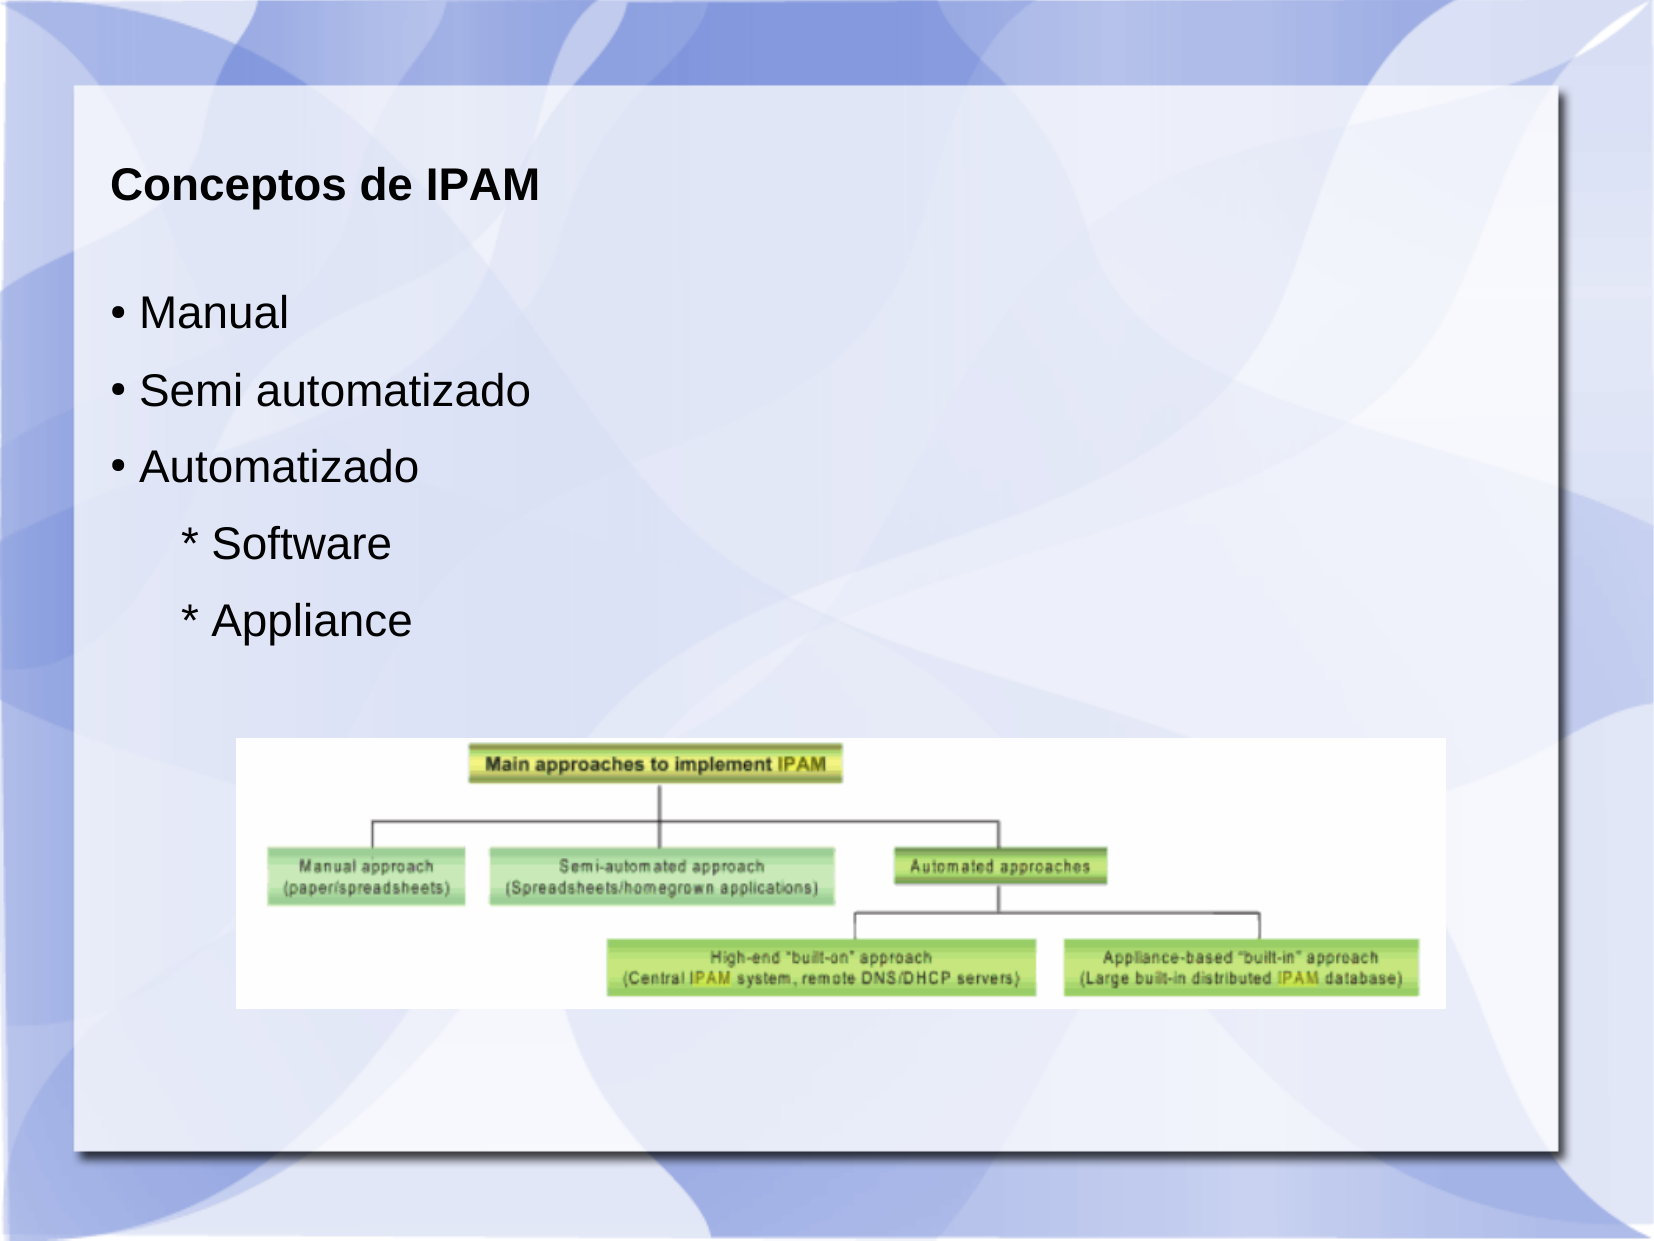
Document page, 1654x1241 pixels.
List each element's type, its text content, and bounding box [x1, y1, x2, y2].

subtitle Conceptos de IPAM Manual Semi automatizado Automatizado * Software * Appliance [110, 137, 1564, 1241]
picture [0, 0, 1654, 1241]
picture [236, 738, 1446, 1009]
